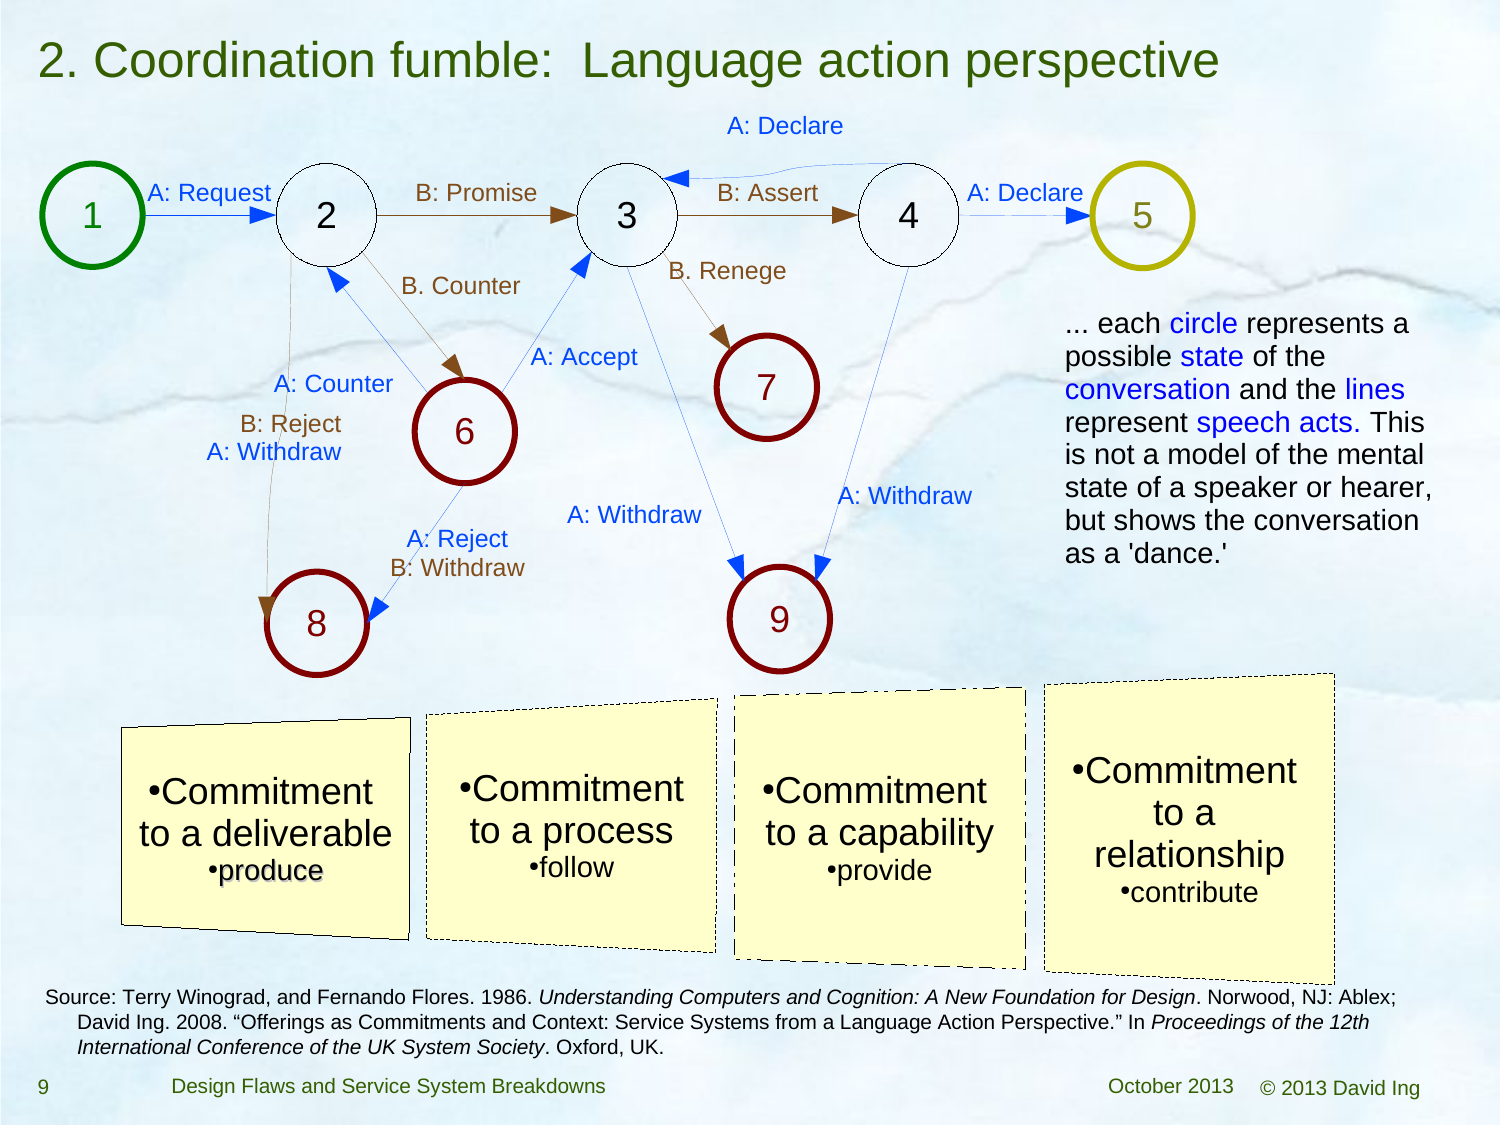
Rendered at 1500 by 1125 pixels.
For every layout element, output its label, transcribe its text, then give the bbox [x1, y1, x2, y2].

text_box 4 [858, 163, 959, 267]
text_box 7 [716, 335, 818, 439]
text_box Source: Terry Winograd, and Fernando Flores. 1986. Understanding Computers and Cognition: A New Foundation for Design. Norwood, NJ: Ablex; David Ing. 2008. “Offerings as Commitments and Context: Service Systems from a Language Action Perspective.” In Proceedings of the 12th International Conference of the UK System Society. Oxford, UK. - [30, 976, 1426, 1088]
text_box Commitment to a capability provide [734, 687, 1026, 970]
text_box ... each circle represents a possible state of the conversation and the lines represent speech acts. This is not a model of the mental state of a speaker or hearer, but shows the conversation as a 'dance.' [1050, 299, 1463, 578]
text_box Commitment to a relationship contribute [1044, 673, 1335, 976]
text_box 5 [1092, 163, 1193, 269]
text_box 1 [42, 163, 143, 267]
text_box Commitment to a deliverable produce [121, 717, 411, 941]
title 2. Coordination fumble: Language action perspective [37, 37, 1463, 152]
text_box 6 [414, 379, 515, 484]
text_box 8 [266, 571, 368, 676]
text_box 9 [729, 566, 831, 672]
text_box 3 [576, 163, 678, 267]
text_box Commitment to a process follow [426, 698, 718, 953]
picture [0, 0, 1500, 1125]
text_box 2 [276, 163, 377, 267]
